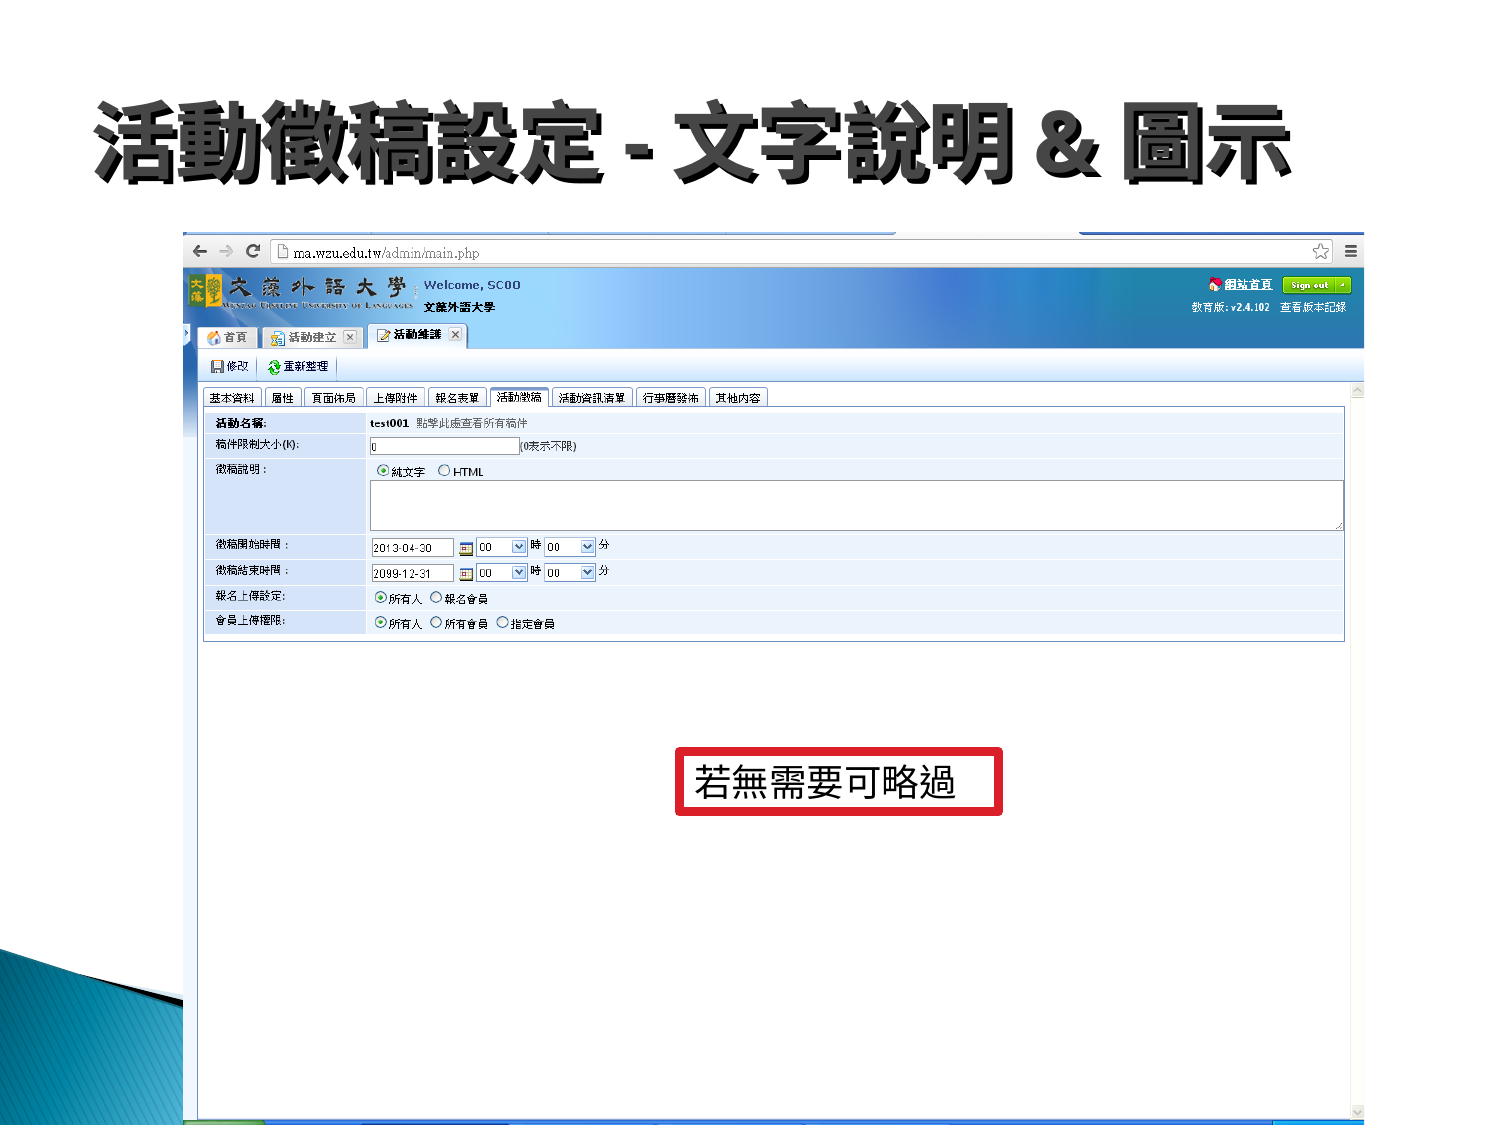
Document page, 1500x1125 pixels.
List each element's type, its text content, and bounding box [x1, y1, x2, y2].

text_box 若無需要可略過 [679, 751, 999, 812]
title 活動徵稿設定-文字說明&圖示 [75, 45, 1426, 233]
picture [183, 232, 1365, 1125]
